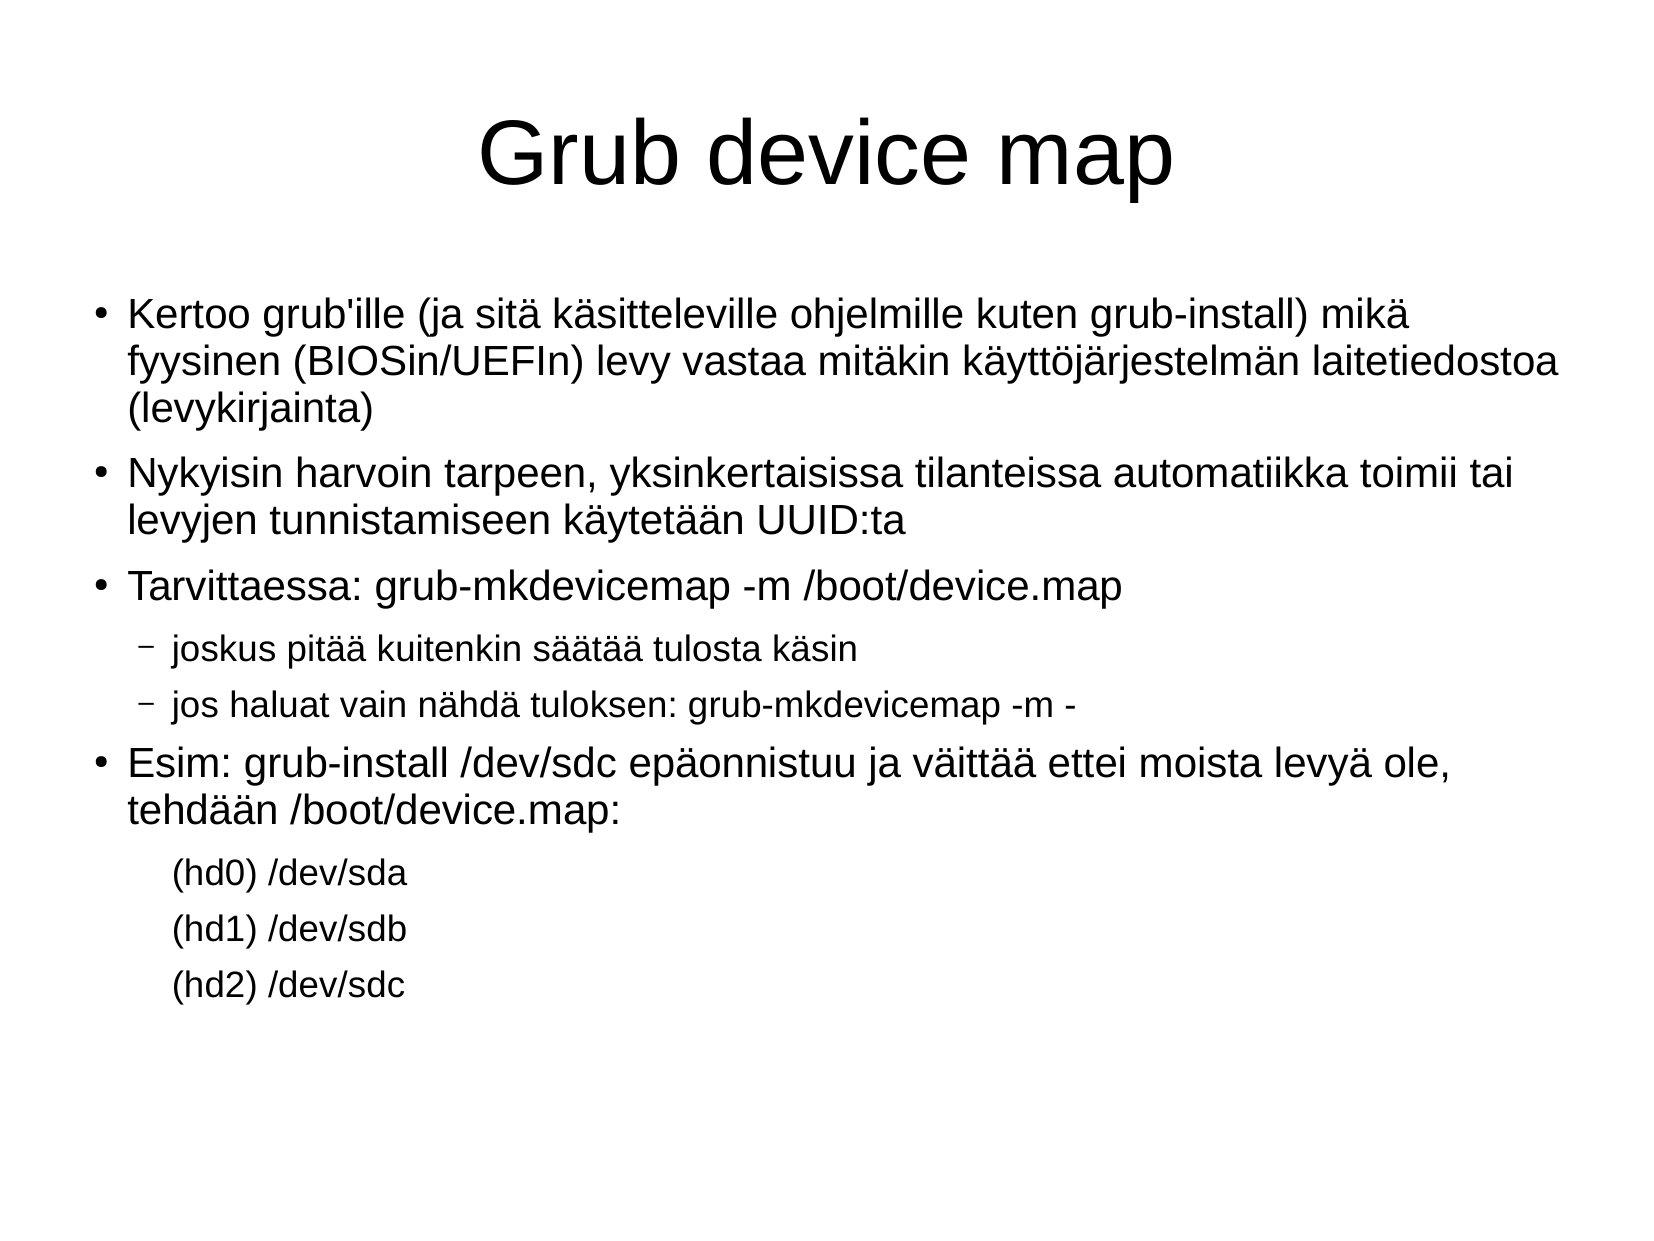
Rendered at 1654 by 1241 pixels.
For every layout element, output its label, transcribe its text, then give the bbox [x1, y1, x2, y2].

list Kertoo grub'ille (ja sitä käsitteleville ohjelmille kuten grub-install) mikä fyysinen (BIOSin/UEFIn) levy vastaa mitäkin käyttöjärjestelmän laitetiedostoa (levykirjainta) Nykyisin harvoin tarpeen, yksinkertaisissa tilanteissa automatiikka toimii tai levyjen tunnistamiseen käytetään UUID:ta Tarvittaessa: grub-mkdevicemap -m /boot/device.map joskus pitää kuitenkin säätää tulosta käsin jos haluat vain nähdä tuloksen: grub-mkdevicemap -m - Esim: grub-install /dev/sdc epäonnistuu ja väittää ettei moista levyä ole, tehdään /boot/device.map: (hd0) /dev/sda (hd1) /dev/sdb (hd2) /dev/sdc [82, 290, 1571, 1010]
title Grub device map [82, 49, 1571, 257]
